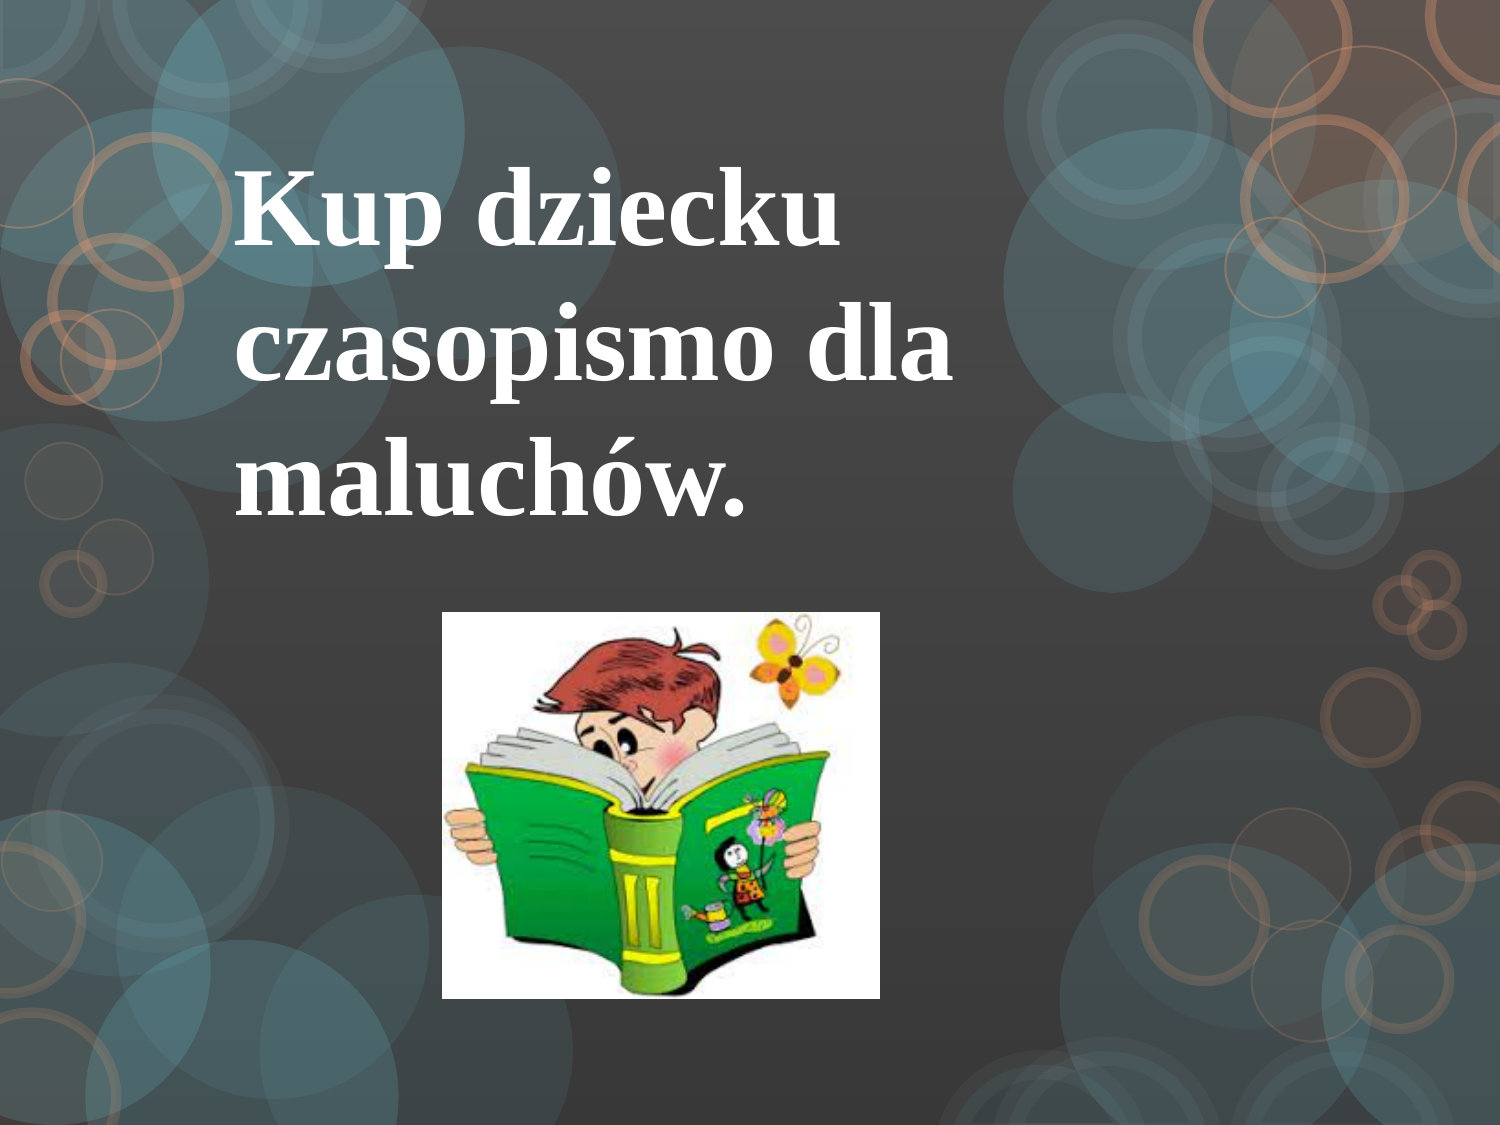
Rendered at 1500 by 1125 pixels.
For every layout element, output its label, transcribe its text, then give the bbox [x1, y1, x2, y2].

text_box Kup dziecku czasopismo dla maluchów. [218, 125, 1329, 545]
picture [442, 612, 880, 999]
